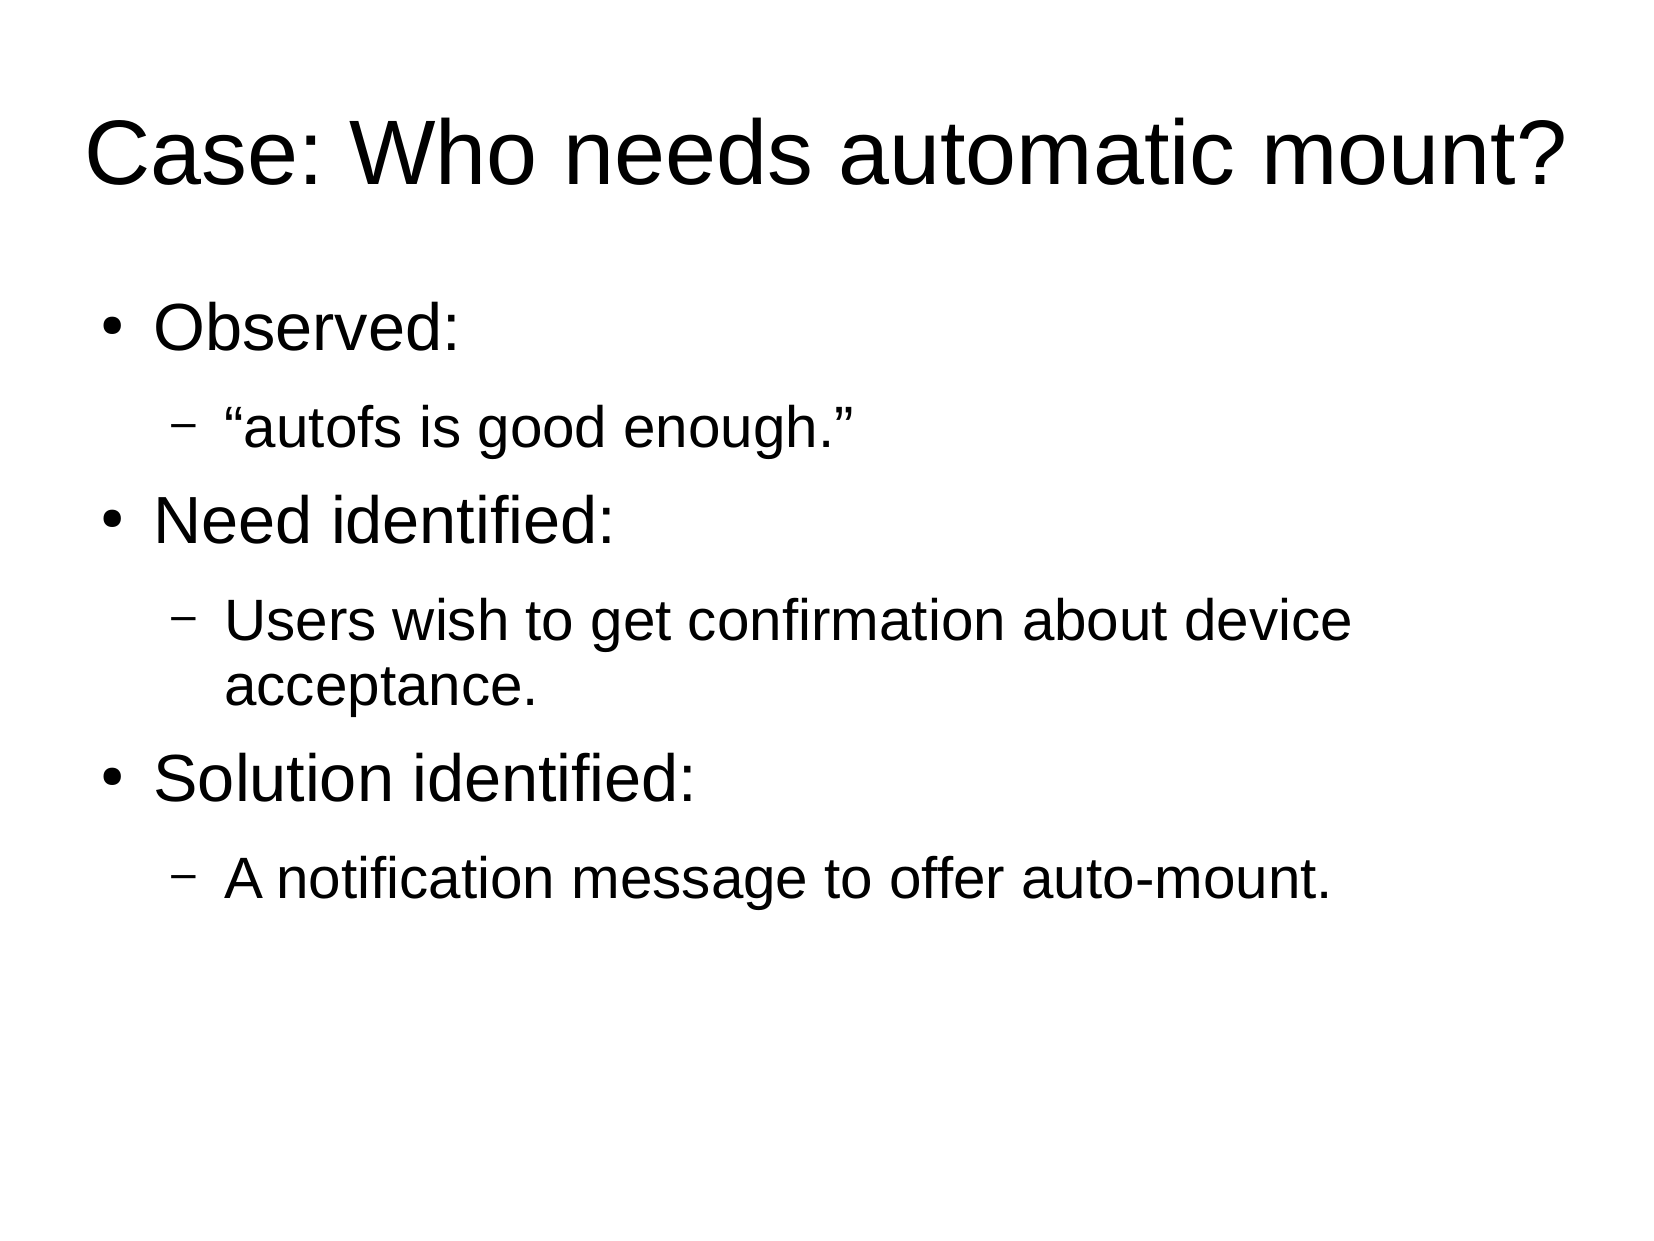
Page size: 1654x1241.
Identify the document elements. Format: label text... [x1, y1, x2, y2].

list Observed: “autofs is good enough.” Need identified: Users wish to get confirmation about device acceptance. Solution identified: A notification message to offer auto-mount. [82, 290, 1571, 1010]
title Case: Who needs automatic mount? [82, 49, 1571, 257]
